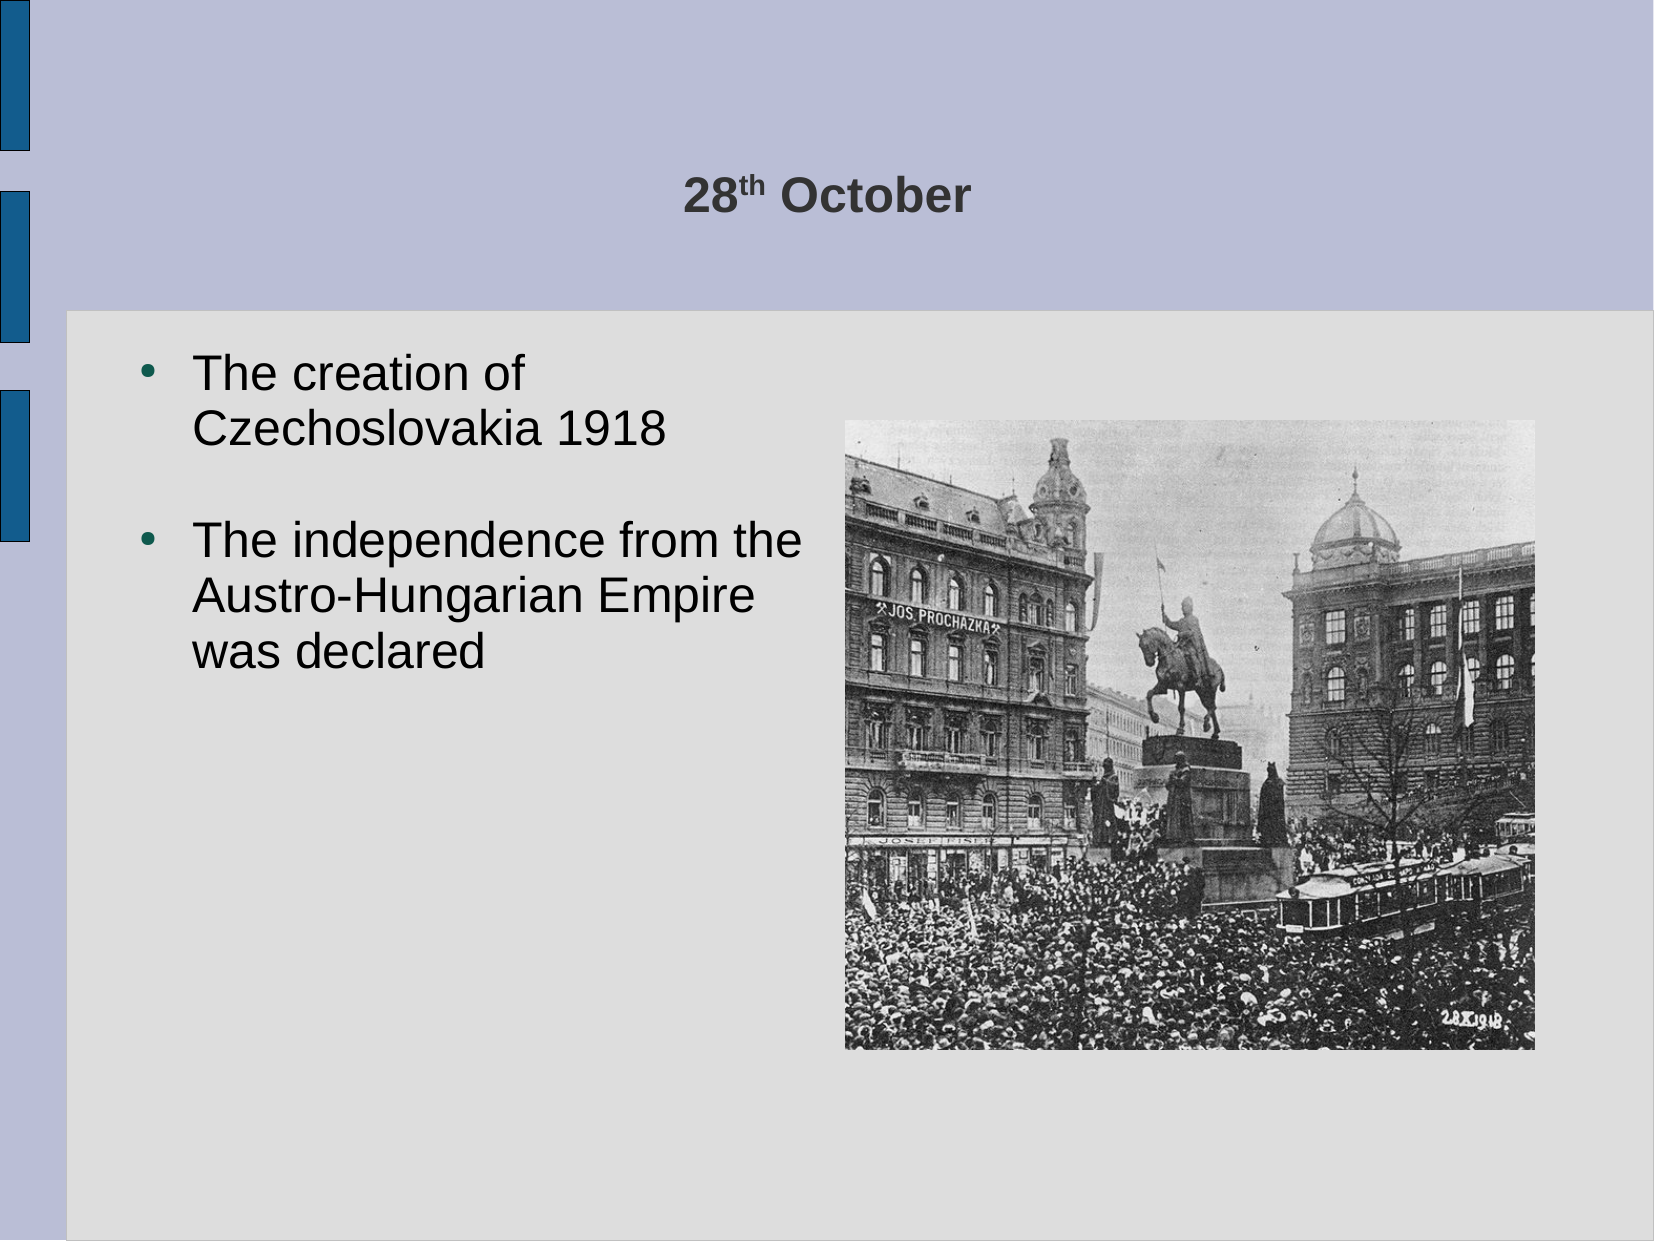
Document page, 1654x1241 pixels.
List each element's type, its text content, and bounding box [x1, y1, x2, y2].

picture [845, 420, 1535, 1051]
title 28th October [121, 91, 1534, 299]
list The creation of Czechoslovakia 1918 The independence from the Austro-Hungarian Empire was declared [121, 344, 811, 1127]
